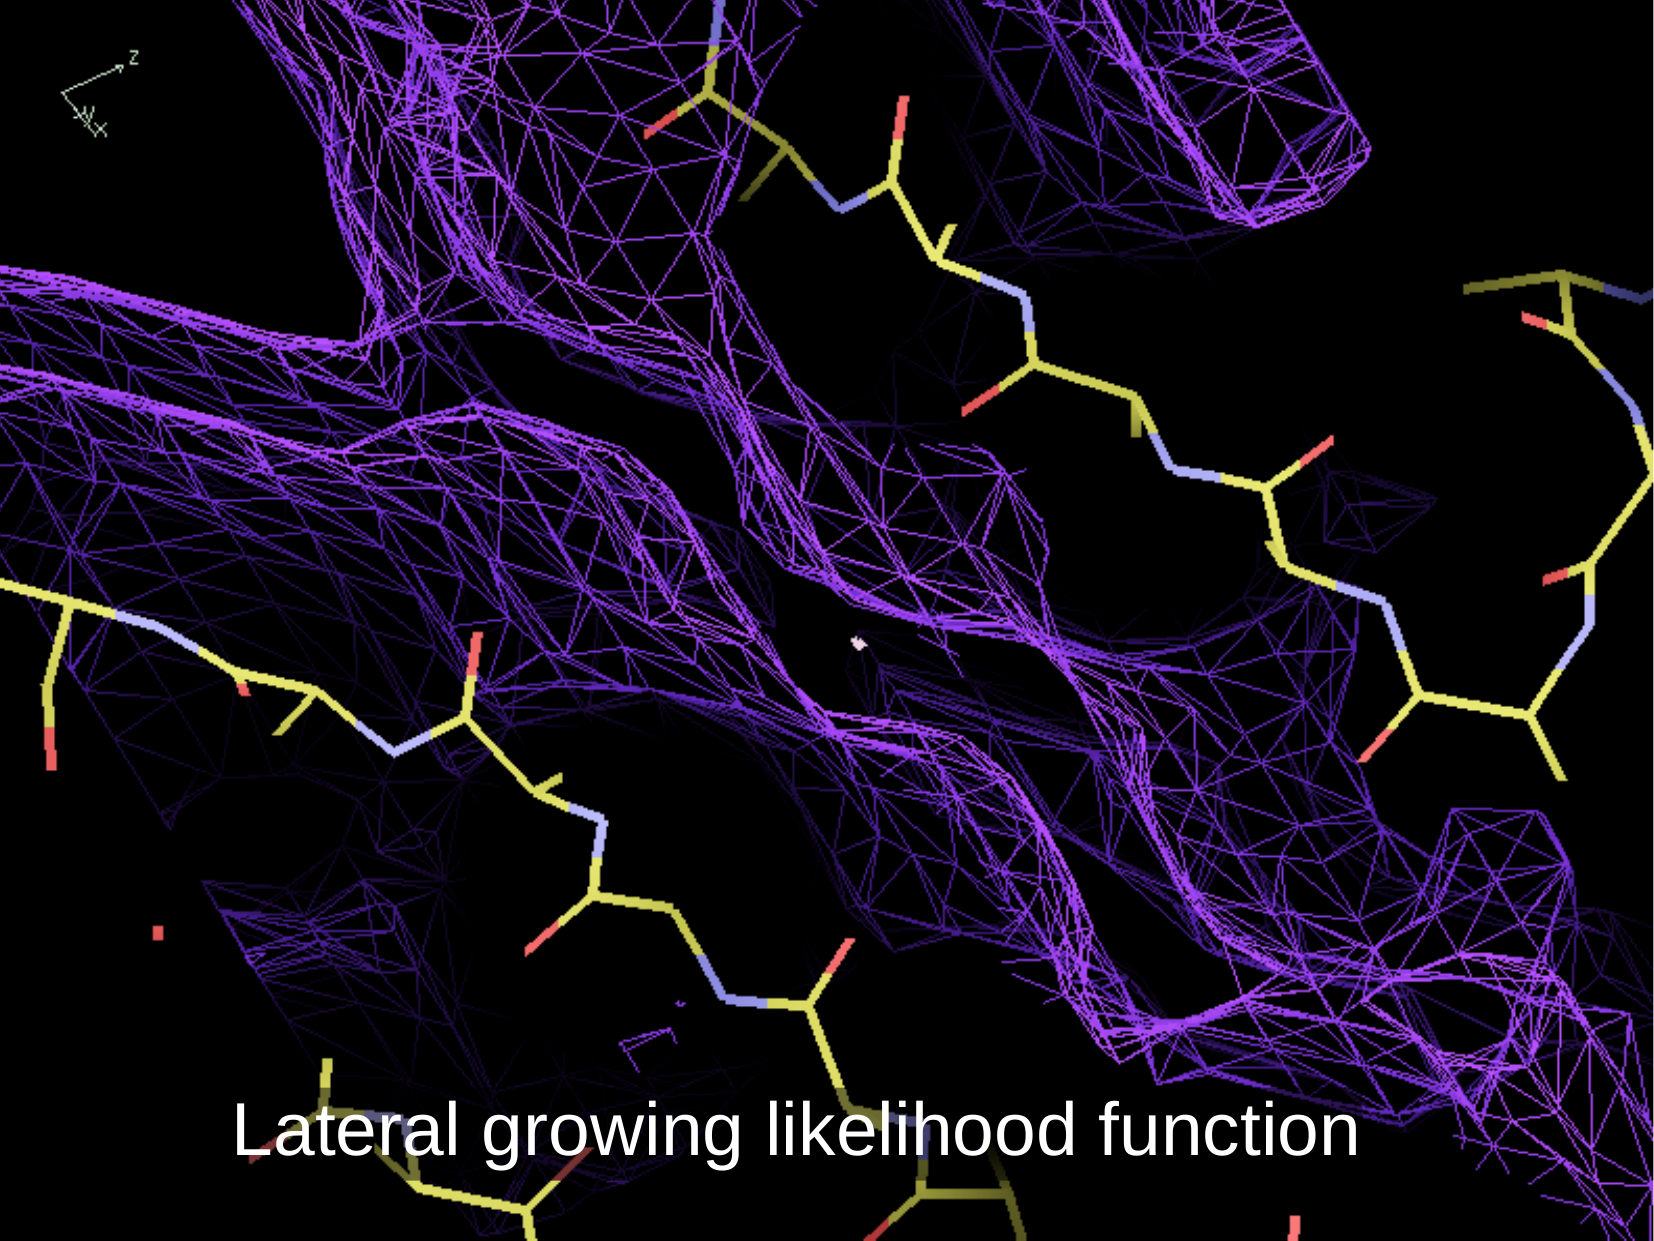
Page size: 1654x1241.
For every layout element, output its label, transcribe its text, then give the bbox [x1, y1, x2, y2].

text_box Lateral growing likelihood function [231, 1087, 1363, 1181]
picture [0, 0, 1654, 1241]
